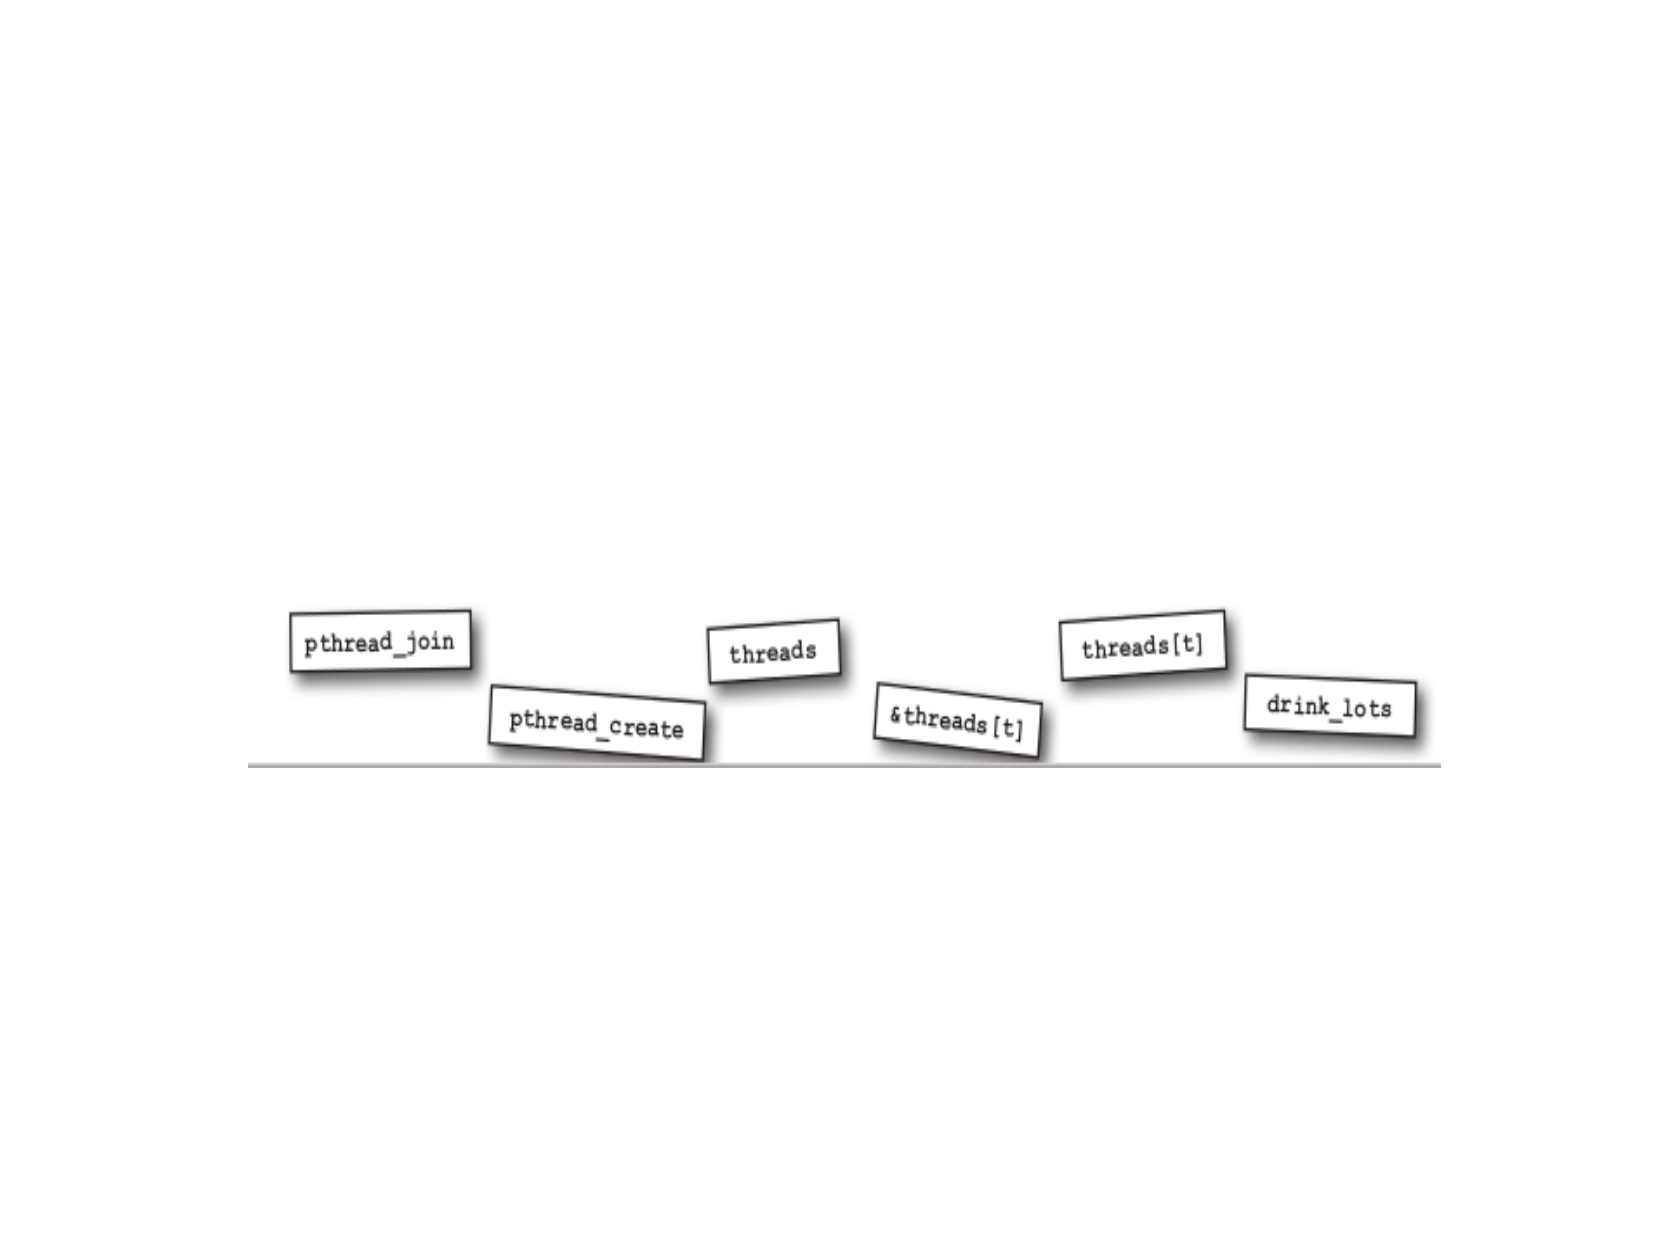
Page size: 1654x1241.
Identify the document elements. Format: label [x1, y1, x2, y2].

picture [248, 578, 1441, 768]
